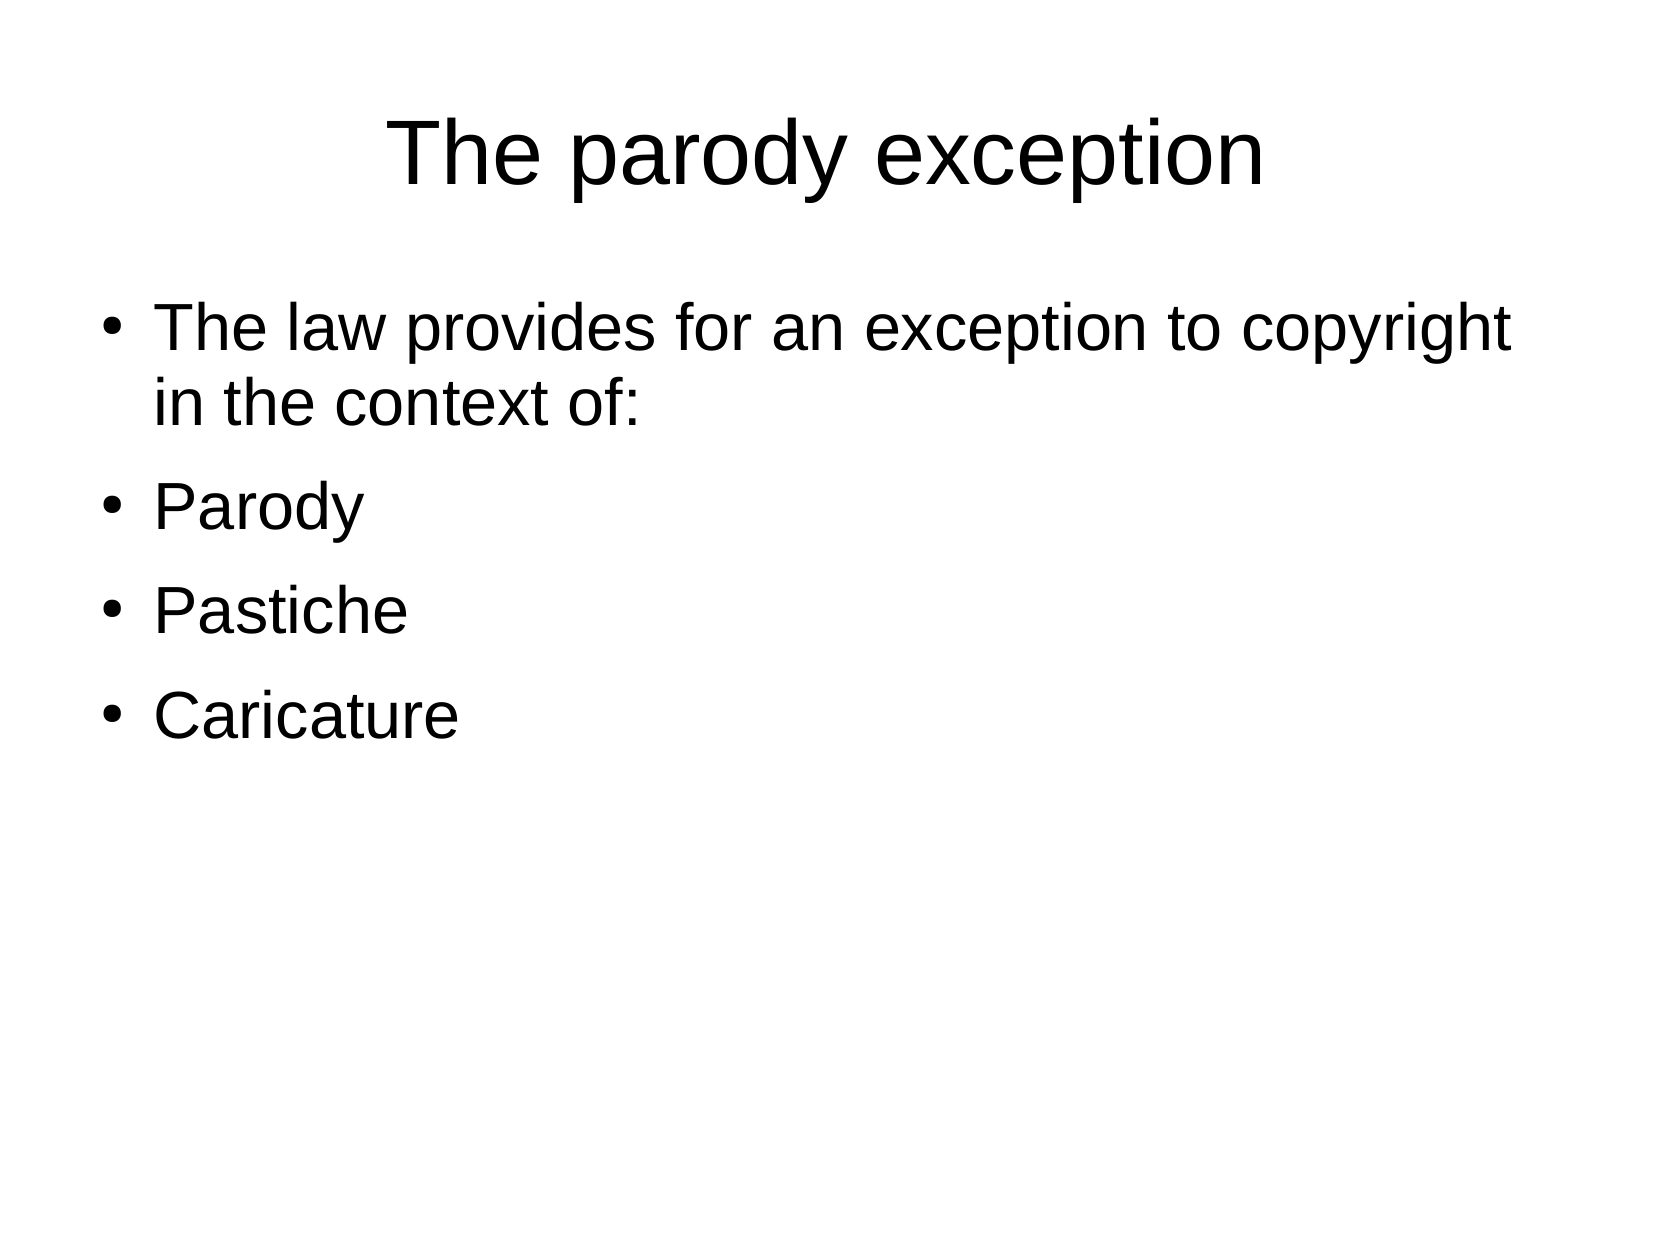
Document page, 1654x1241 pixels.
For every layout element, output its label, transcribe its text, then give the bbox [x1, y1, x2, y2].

title The parody exception [82, 49, 1571, 257]
list The law provides for an exception to copyright in the context of: Parody Pastiche Caricature [82, 290, 1538, 1010]
